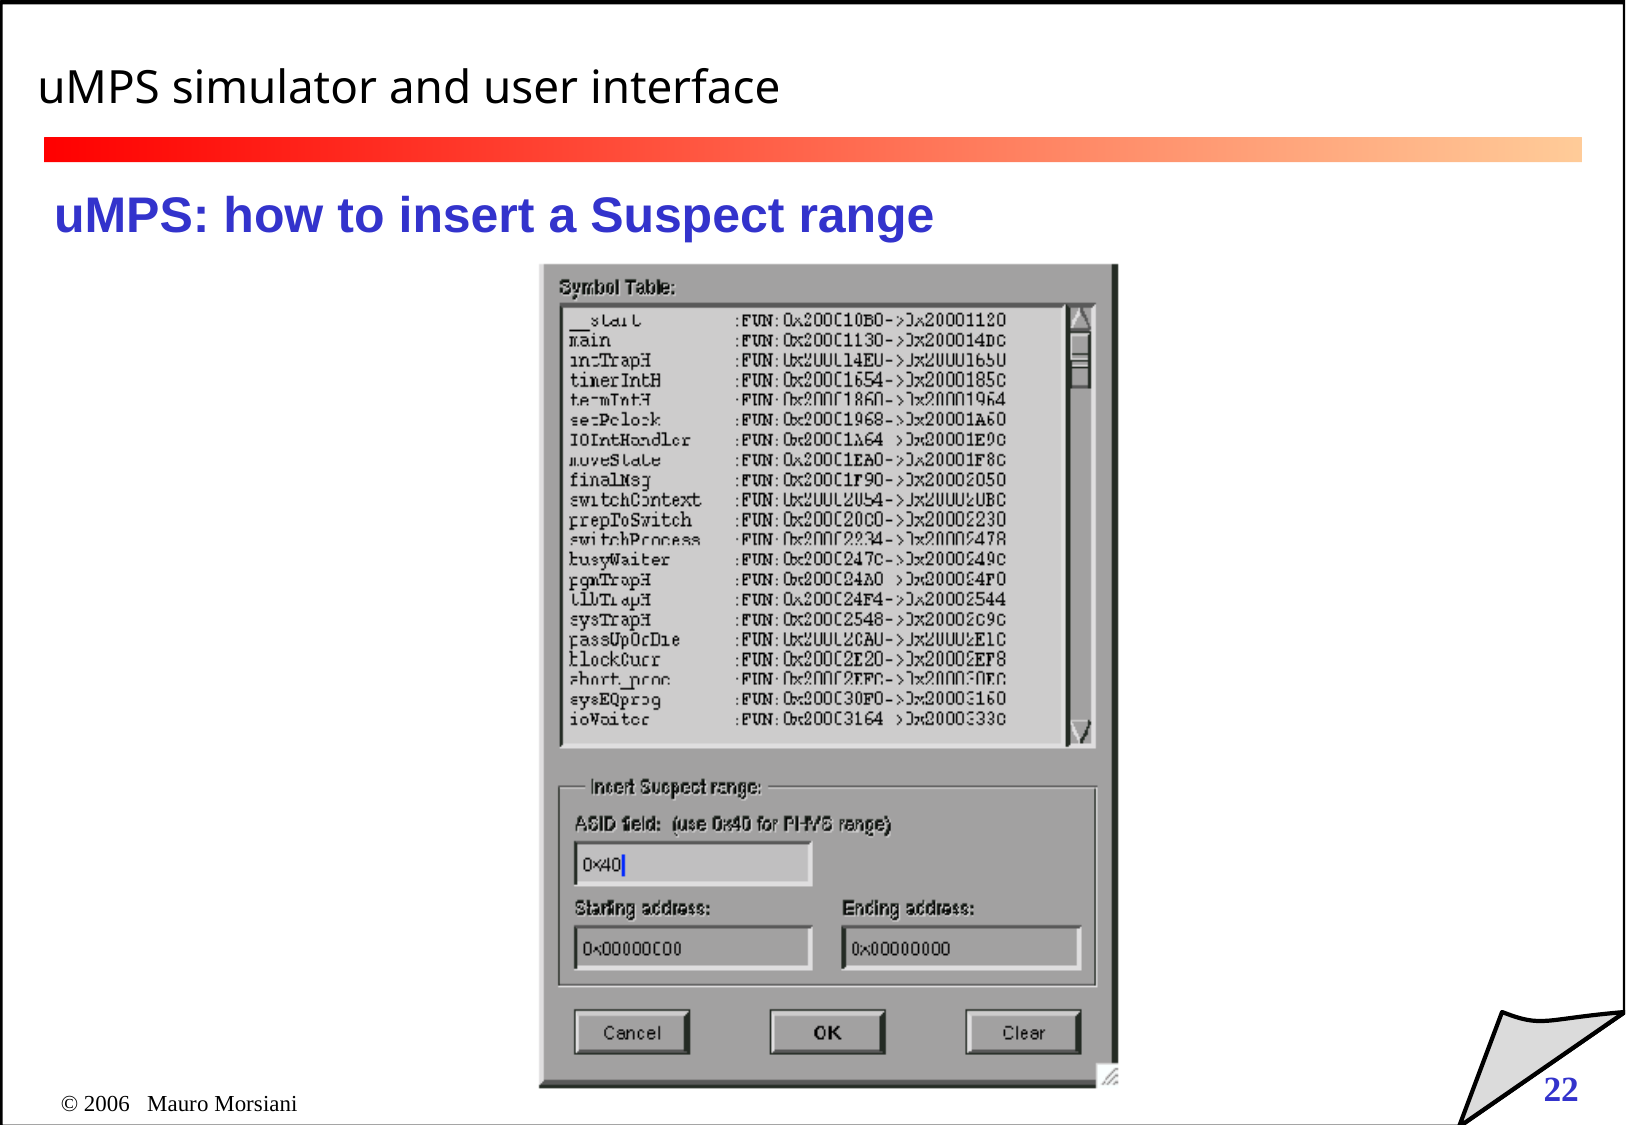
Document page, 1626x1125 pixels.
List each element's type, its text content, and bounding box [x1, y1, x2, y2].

picture [533, 492, 1128, 1097]
list uMPS: how to insert a Suspect range [54, 187, 1557, 492]
title uMPS simulator and user interface [37, 44, 1587, 130]
